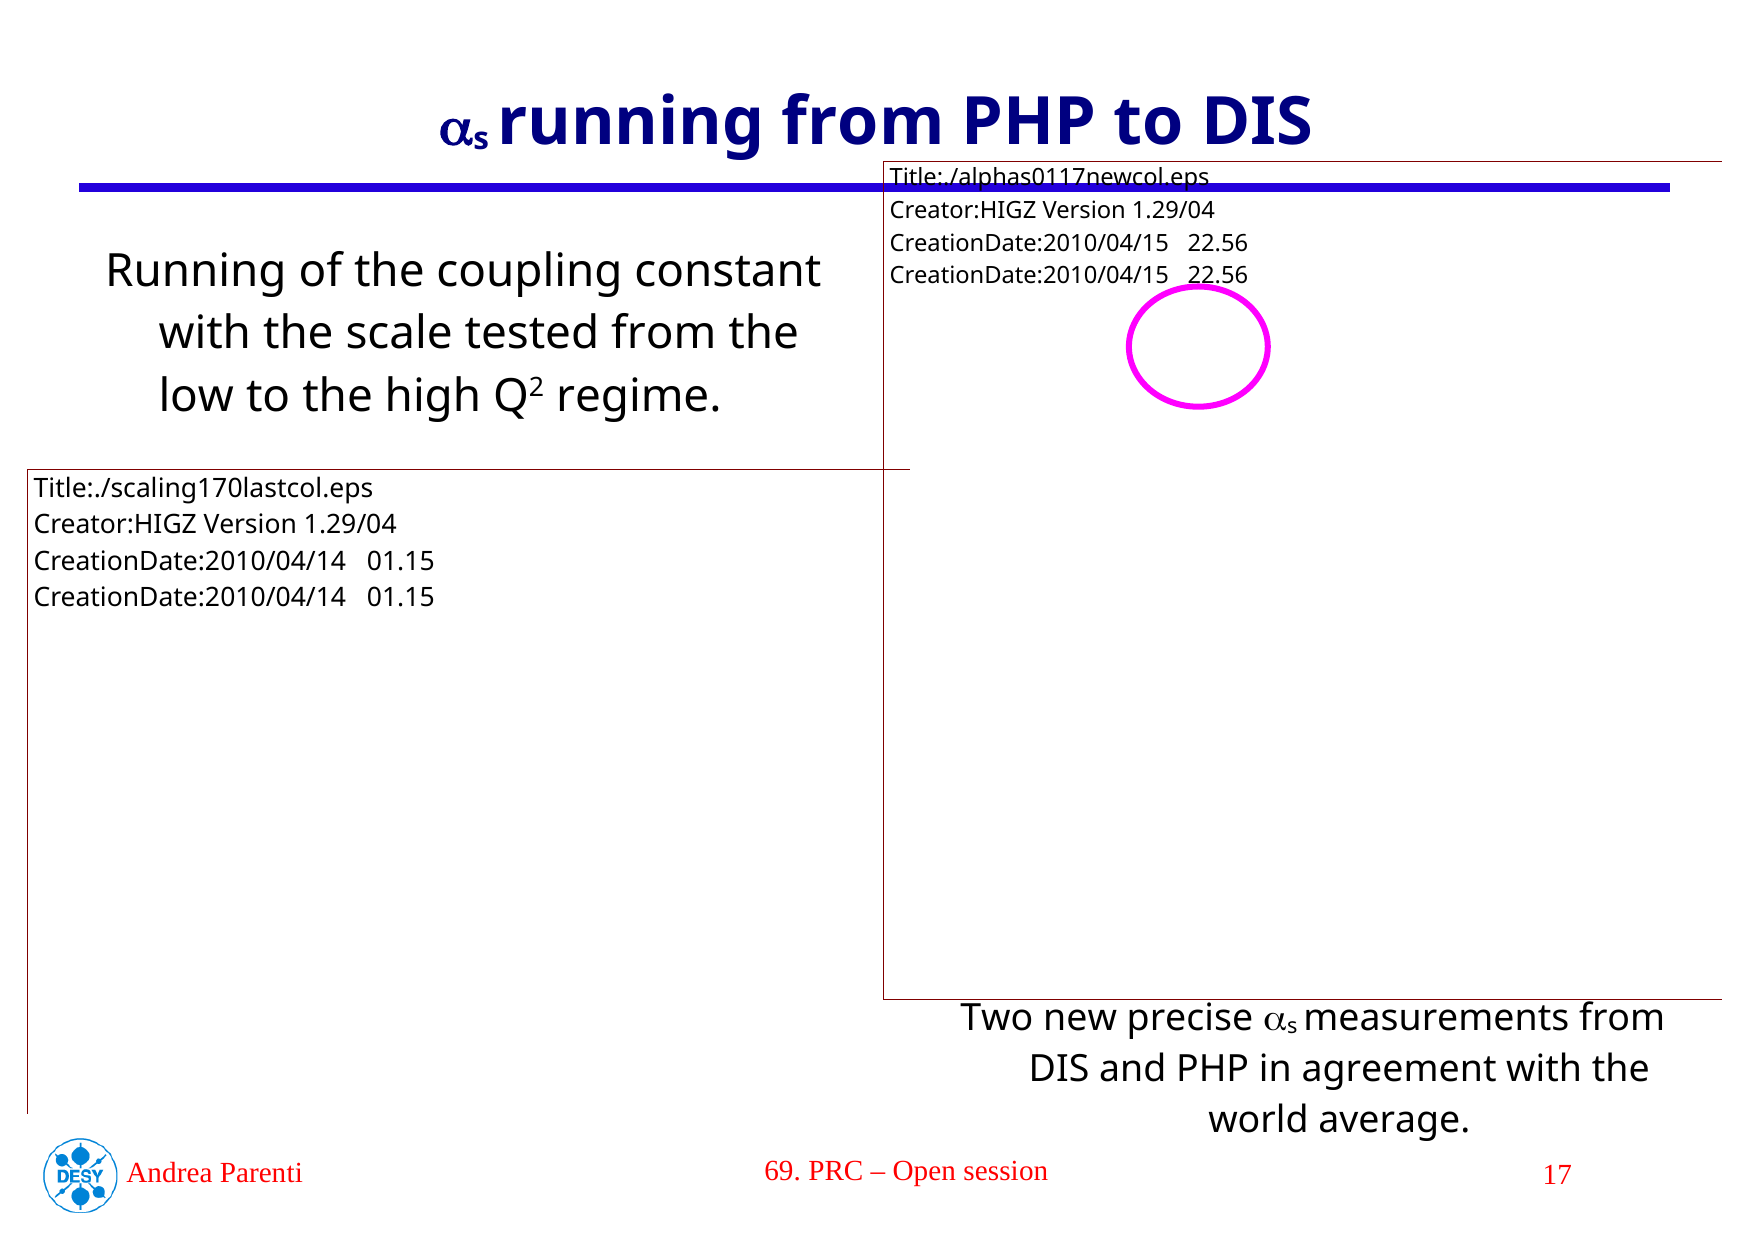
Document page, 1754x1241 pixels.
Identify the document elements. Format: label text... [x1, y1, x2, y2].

picture [42, 1138, 118, 1213]
picture [25, 159, 1722, 1114]
list Two new precise as measurements from DIS and PHP in agreement with the world average. [913, 1000, 1695, 1222]
list Running of the coupling constant with the scale tested from the low to the high Q2 regime. [87, 237, 858, 467]
title as running from PHP to DIS [87, 49, 1666, 188]
